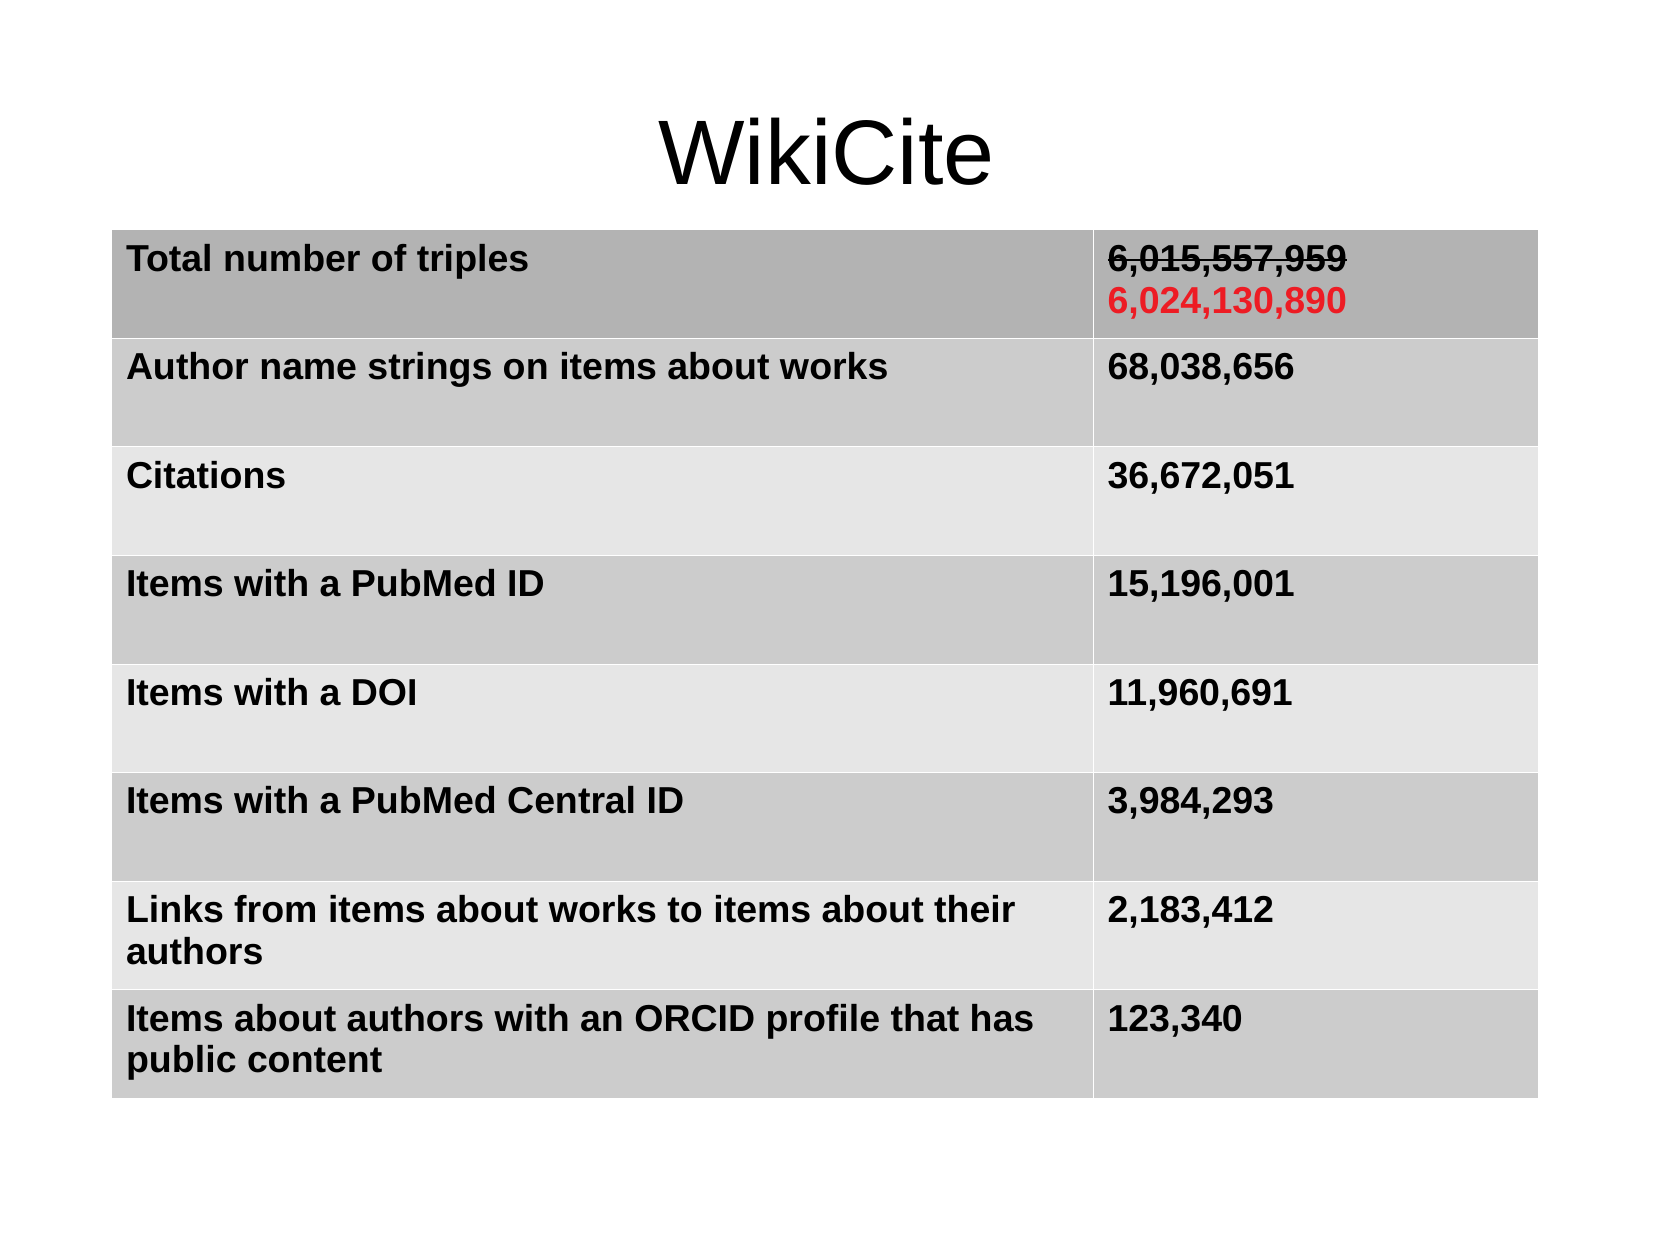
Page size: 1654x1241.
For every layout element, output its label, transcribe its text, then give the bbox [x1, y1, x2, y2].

table_cell Citations [112, 447, 1093, 555]
table_cell Author name strings on items about works [112, 339, 1093, 446]
table_cell 2,183,412 [1094, 882, 1538, 989]
table_cell Items with a DOI [112, 665, 1093, 772]
title WikiCite [82, 49, 1571, 257]
table_cell 68,038,656 [1094, 339, 1538, 446]
table_cell Items with a PubMed Central ID [112, 773, 1093, 881]
table_cell 15,196,001 [1094, 556, 1538, 664]
table_cell Items about authors with an ORCID profile that has public content [112, 990, 1093, 1098]
table_cell 123,340 [1094, 990, 1538, 1098]
table_cell 11,960,691 [1094, 665, 1538, 772]
table_cell 36,672,051 [1094, 447, 1538, 555]
table_cell 3,984,293 [1094, 773, 1538, 881]
table_header 6,015,557,959 6,024,130,890 [1094, 230, 1538, 338]
table_header Total number of triples [112, 230, 1093, 338]
table_cell Links from items about works to items about their authors [112, 882, 1093, 989]
table_cell Items with a PubMed ID [112, 556, 1093, 664]
